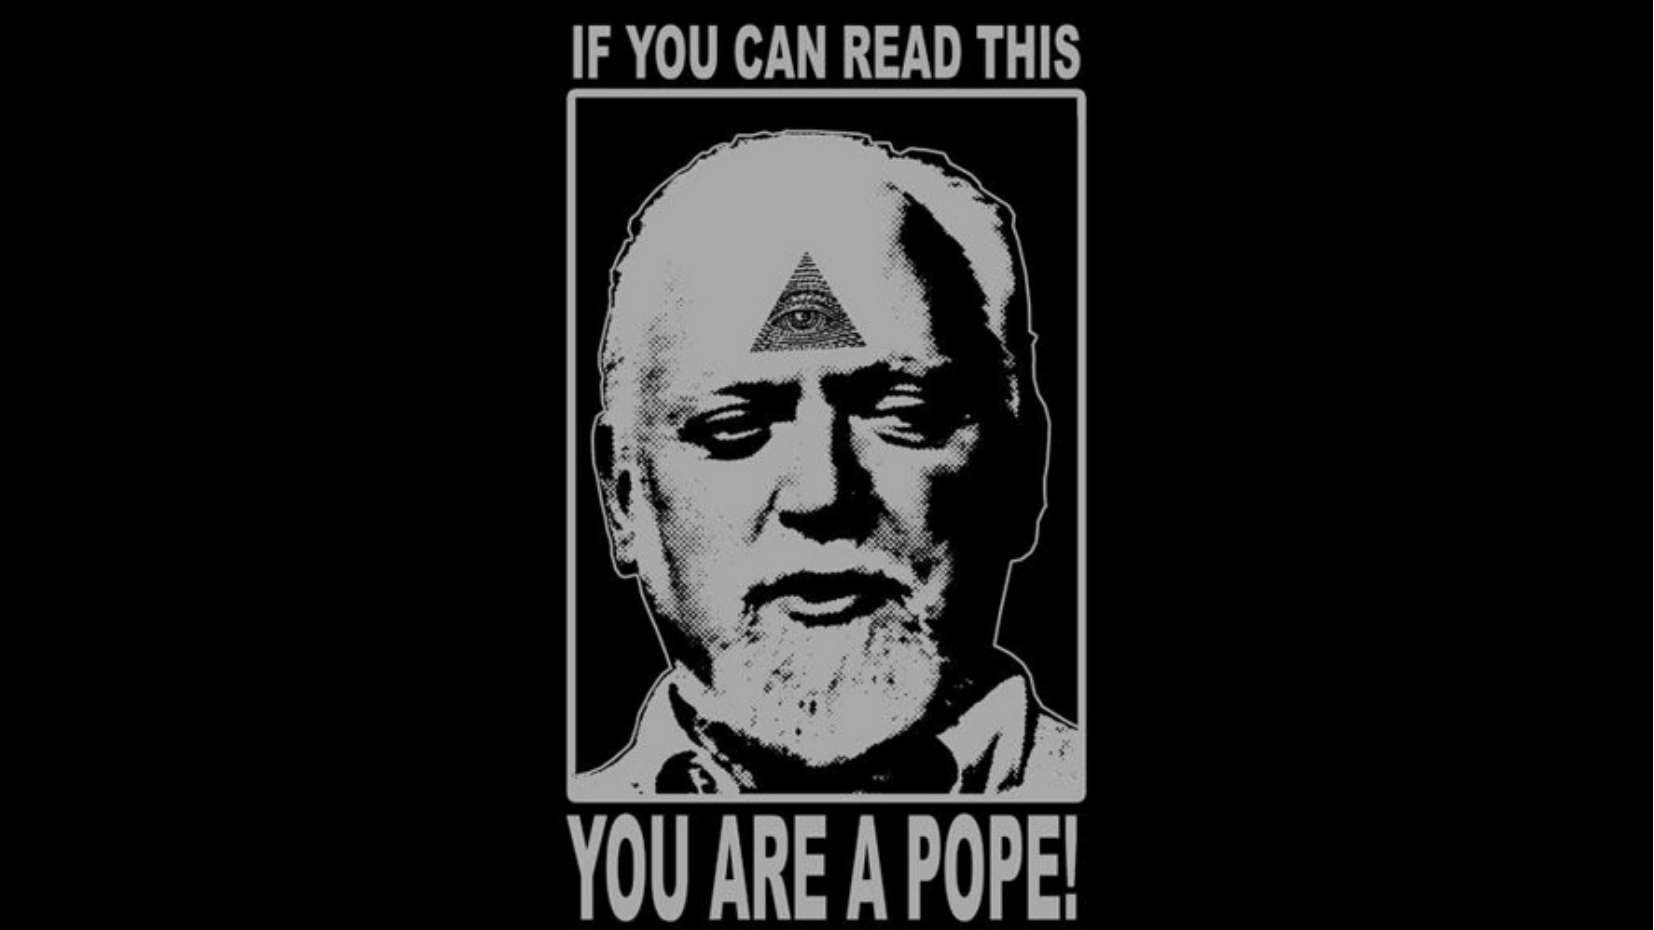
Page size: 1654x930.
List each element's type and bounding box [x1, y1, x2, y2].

picture [531, 0, 1126, 930]
